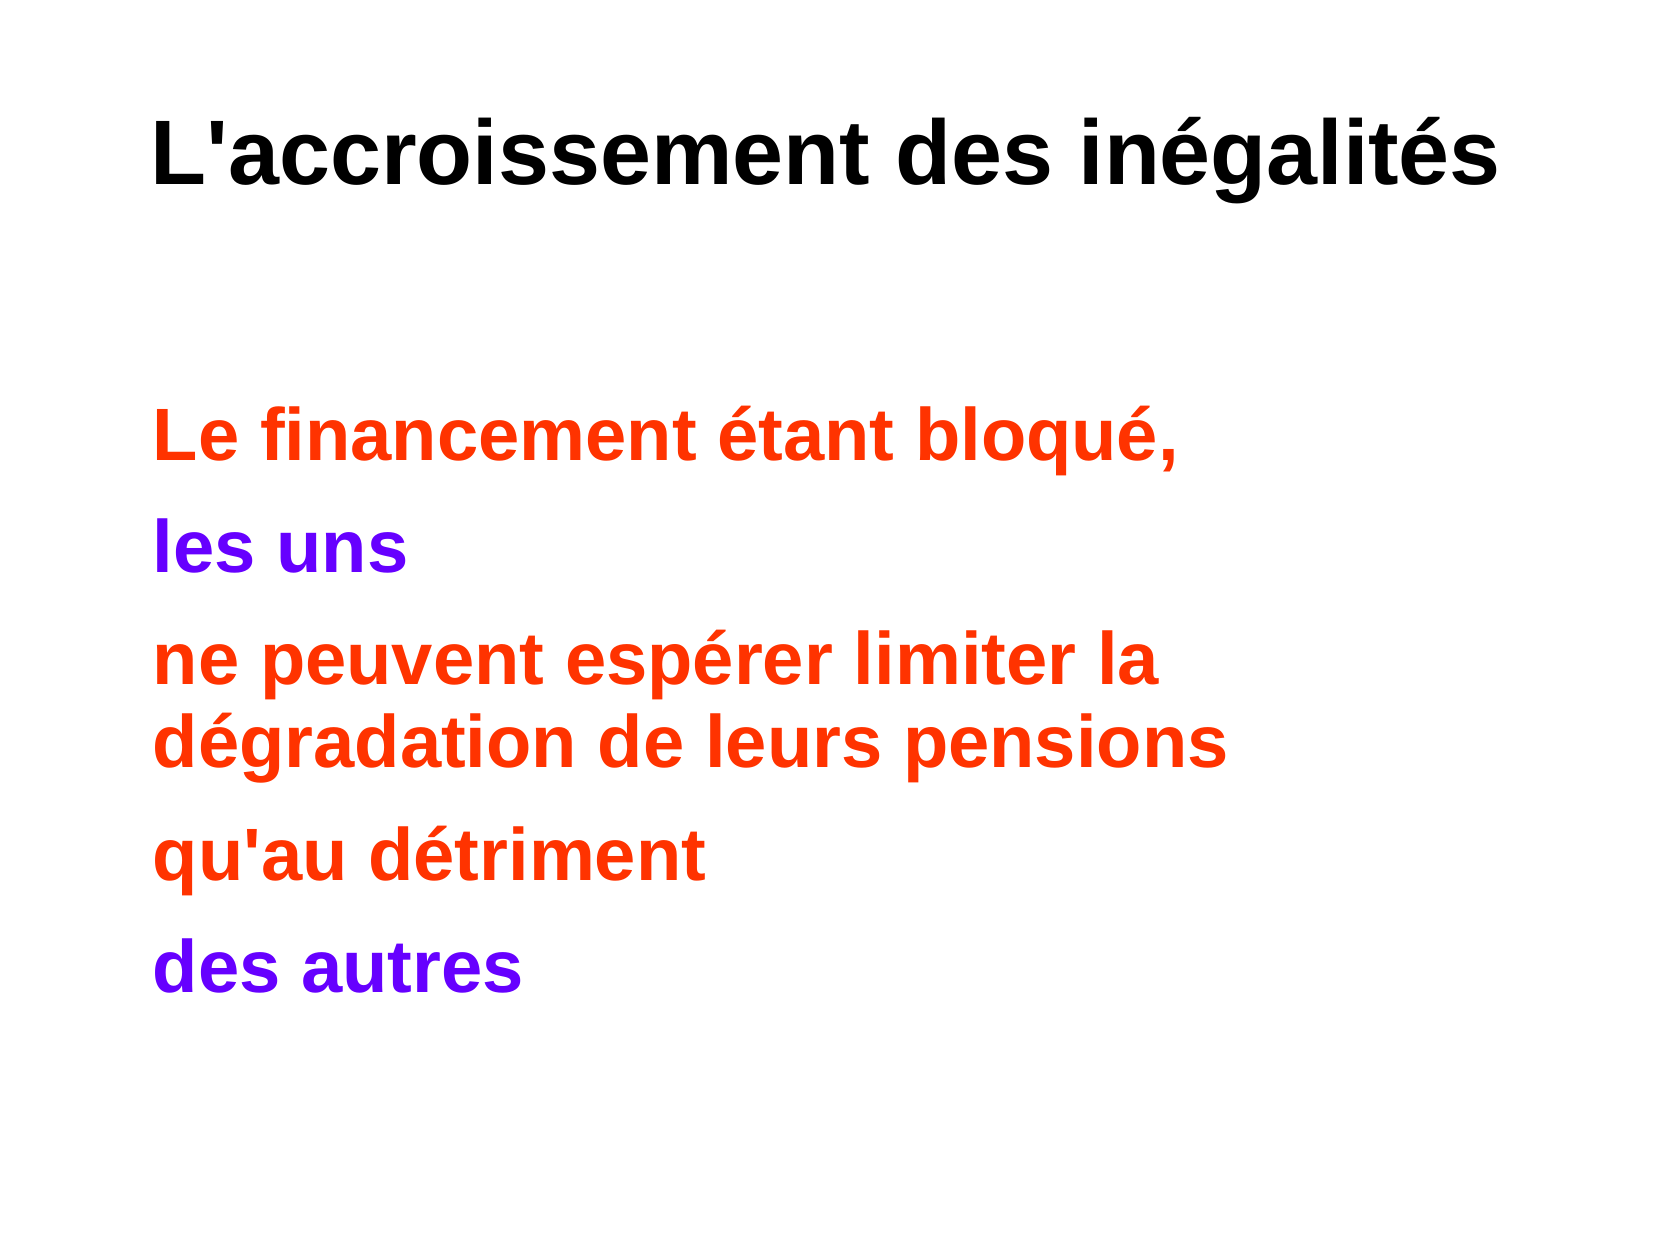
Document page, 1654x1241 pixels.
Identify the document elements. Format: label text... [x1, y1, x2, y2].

title L'accroissement des inégalités [82, 49, 1571, 257]
list Le financement étant bloqué, les uns ne peuvent espérer limiter la dégradation de leurs pensions qu'au détriment des autres [82, 290, 1571, 1010]
